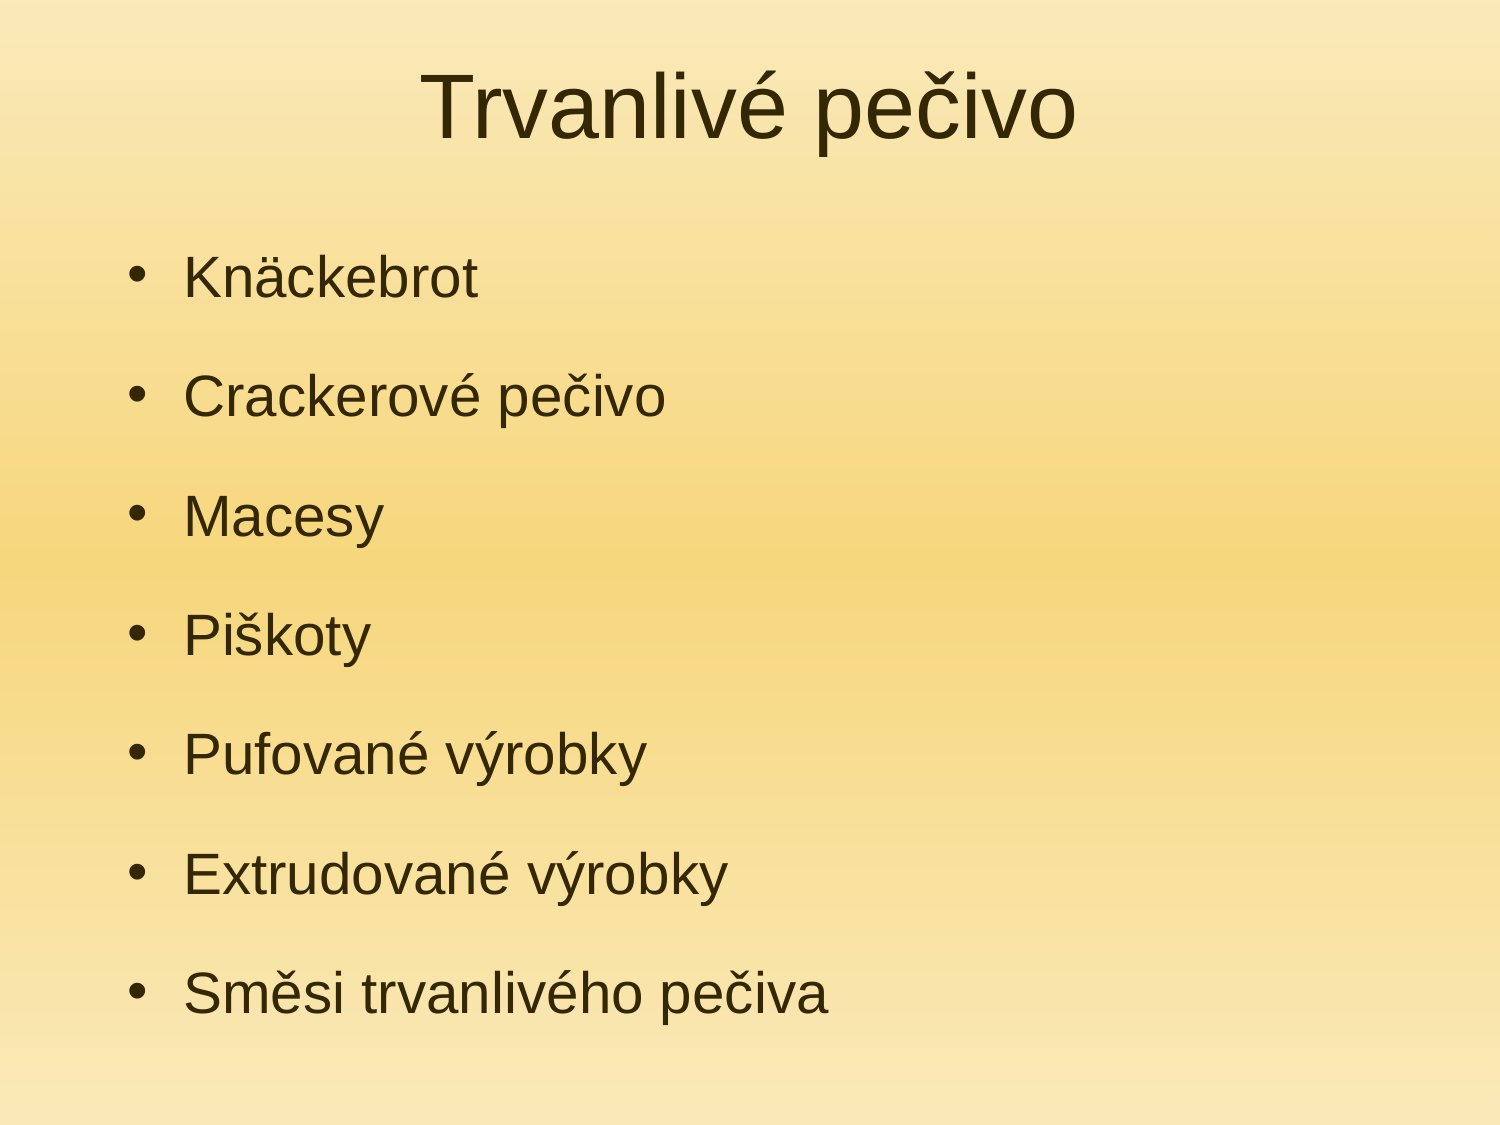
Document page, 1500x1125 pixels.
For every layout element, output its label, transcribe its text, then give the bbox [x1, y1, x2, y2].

list Knäckebrot Crackerové pečivo Macesy Piškoty Pufované výrobky Extrudované výrobky Směsi trvanlivého pečiva [112, 196, 1387, 1035]
title Trvanlivé pečivo [112, 30, 1388, 172]
